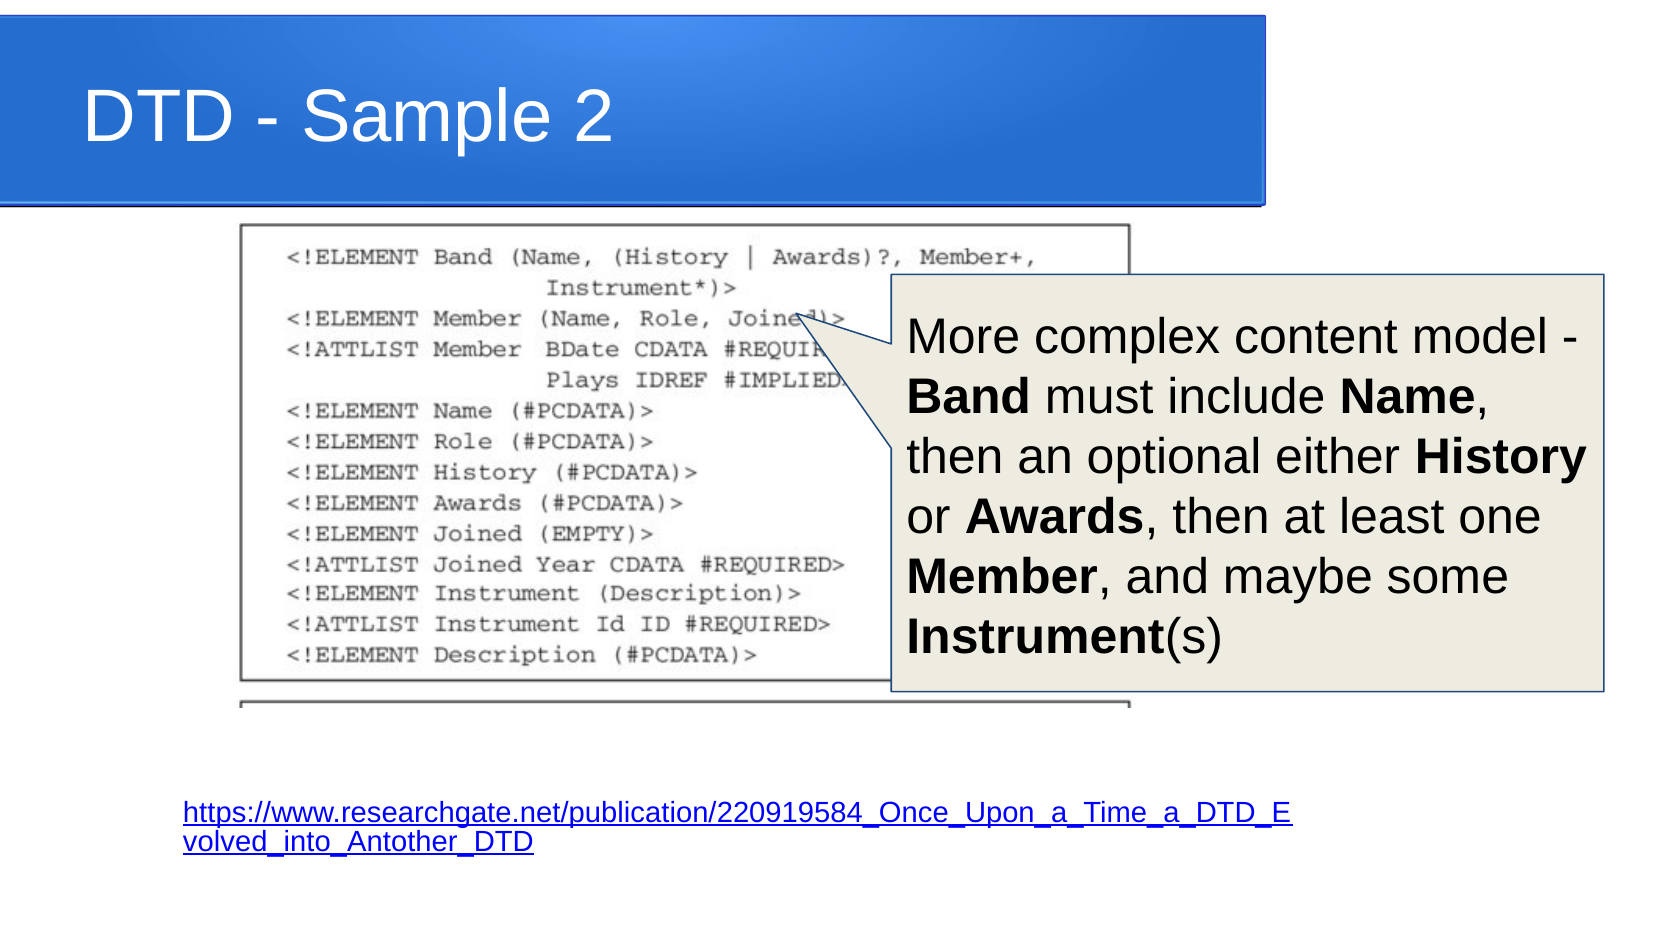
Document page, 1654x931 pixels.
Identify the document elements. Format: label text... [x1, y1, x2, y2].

text_box DTD - Sample 2 [82, 35, 1235, 189]
text_box More complex content model - Band must include Name, then an optional either History or Awards, then at least one Member, and maybe some Instrument(s) [796, 274, 1604, 692]
picture [0, 13, 1269, 211]
picture [185, 222, 1186, 709]
text_box https://www.researchgate.net/publication/220919584_Once_Upon_a_Time_a_DTD_Evolved_into_Antother_DTD [167, 778, 1313, 856]
